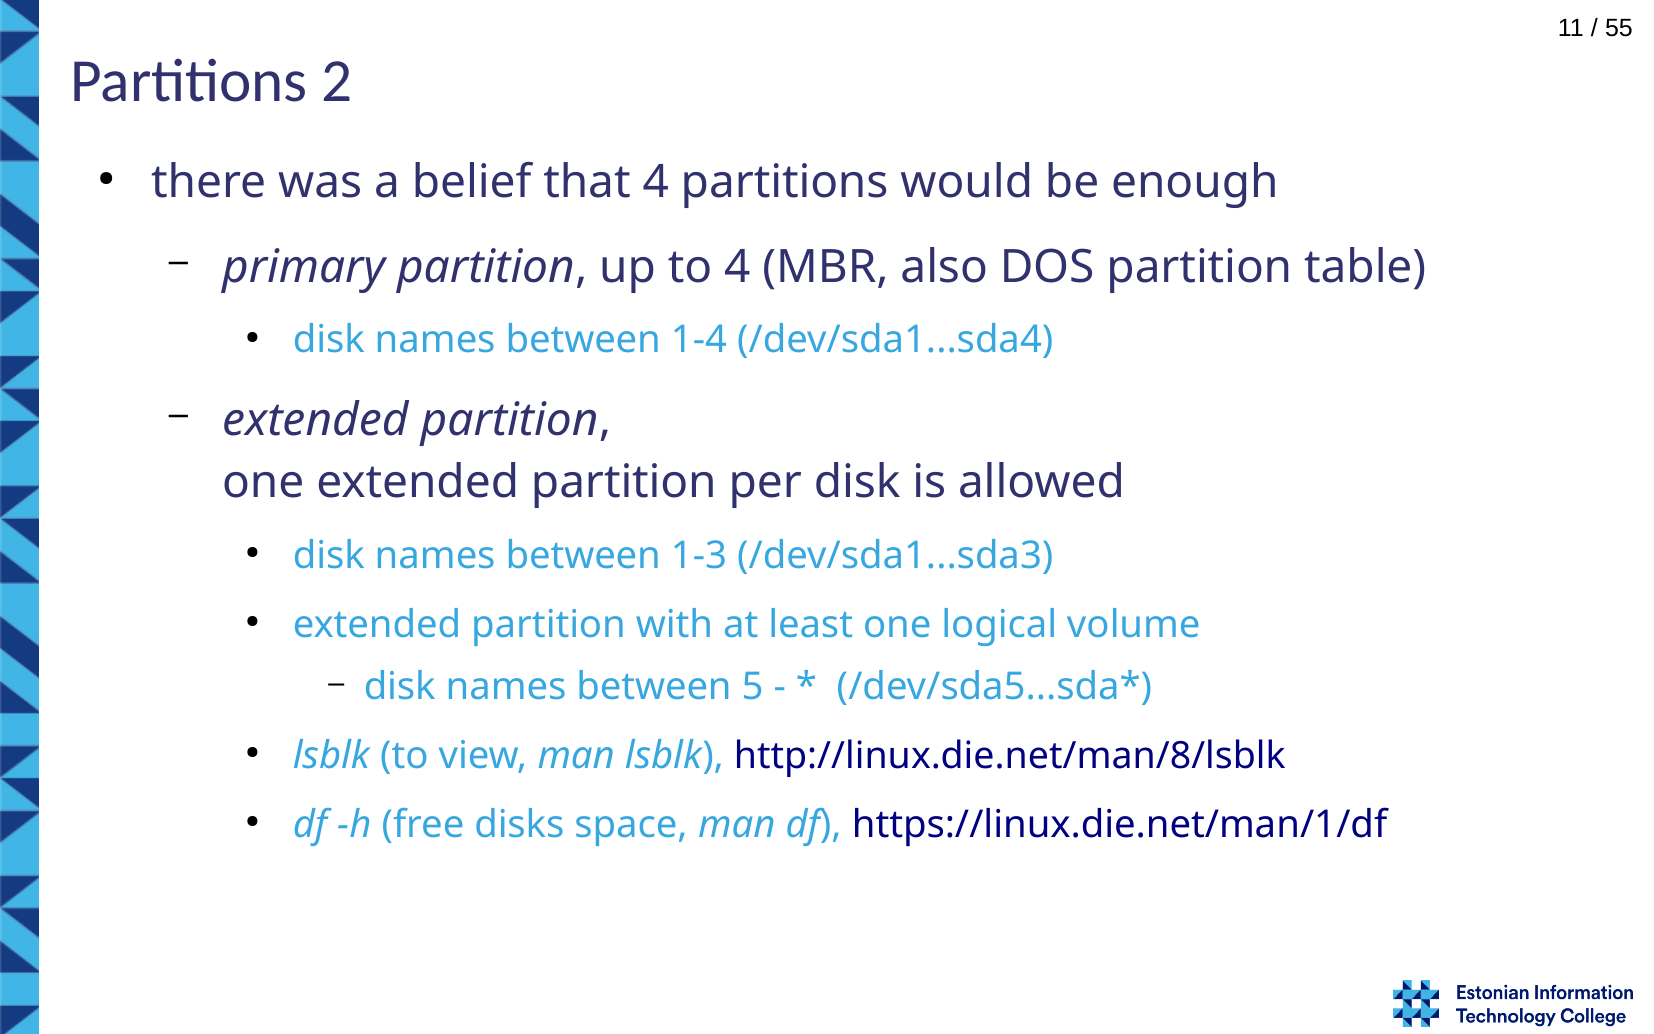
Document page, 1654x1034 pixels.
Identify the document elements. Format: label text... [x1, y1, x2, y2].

picture [1393, 980, 1633, 1027]
list there was a belief that 4 partitions would be enough primary partition, up to 4 (MBR, also DOS partition table) disk names between 1-4 (/dev/sda1...sda4) extended partition, one extended partition per disk is allowed disk names between 1-3 (/dev/sda1...sda3) extended partition with at least one logical volume disk names between 5 - * (/dev/sda5...sda*) lsblk (to view, man lsblk), http://linux.die.net/man/8/lsblk df -h (free disks space, man df), https://linux.die.net/man/1/df [80, 148, 1536, 916]
title Partitions 2 [70, 50, 1630, 122]
